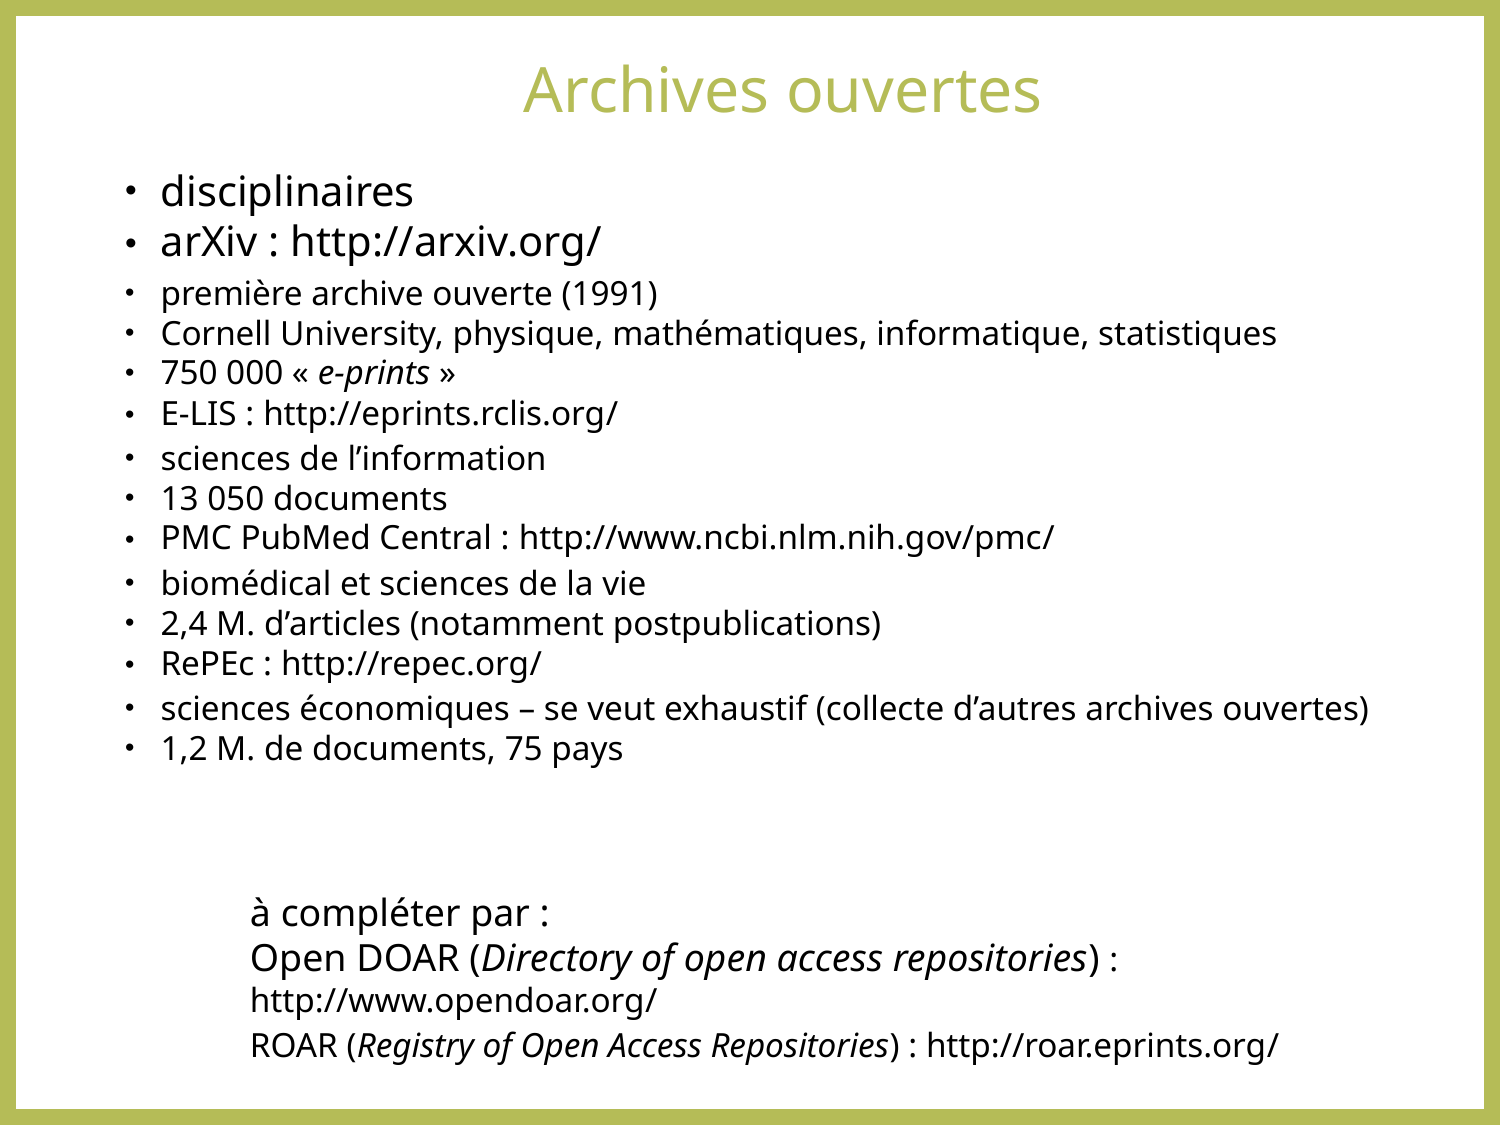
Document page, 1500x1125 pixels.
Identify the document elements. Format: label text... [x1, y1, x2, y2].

text_box Archives ouvertes [108, 42, 1459, 161]
text_box disciplinaires arXiv : http://arxiv.org/ première archive ouverte (1991) Cornell University, physique, mathématiques, informatique, statistiques 750 000 « e-prints » E-LIS : http://eprints.rclis.org/ sciences de l’information 13 050 documents PMC PubMed Central : http://www.ncbi.nlm.nih.gov/pmc/ biomédical et sciences de la vie 2,4 M. d’articles (notamment postpublications) RePEc : http://repec.org/ sciences économiques – se veut exhaustif (collecte d’autres archives ouvertes) 1,2 M. de documents, 75 pays [75, 157, 1425, 1020]
text_box [0, 0, 1500, 1125]
text_box à compléter par : Open DOAR (Directory of open access repositories) : http://www.opendoar.org/ ROAR (Registry of Open Access Repositories) : http://roar.eprints.org/ [235, 881, 1431, 1112]
